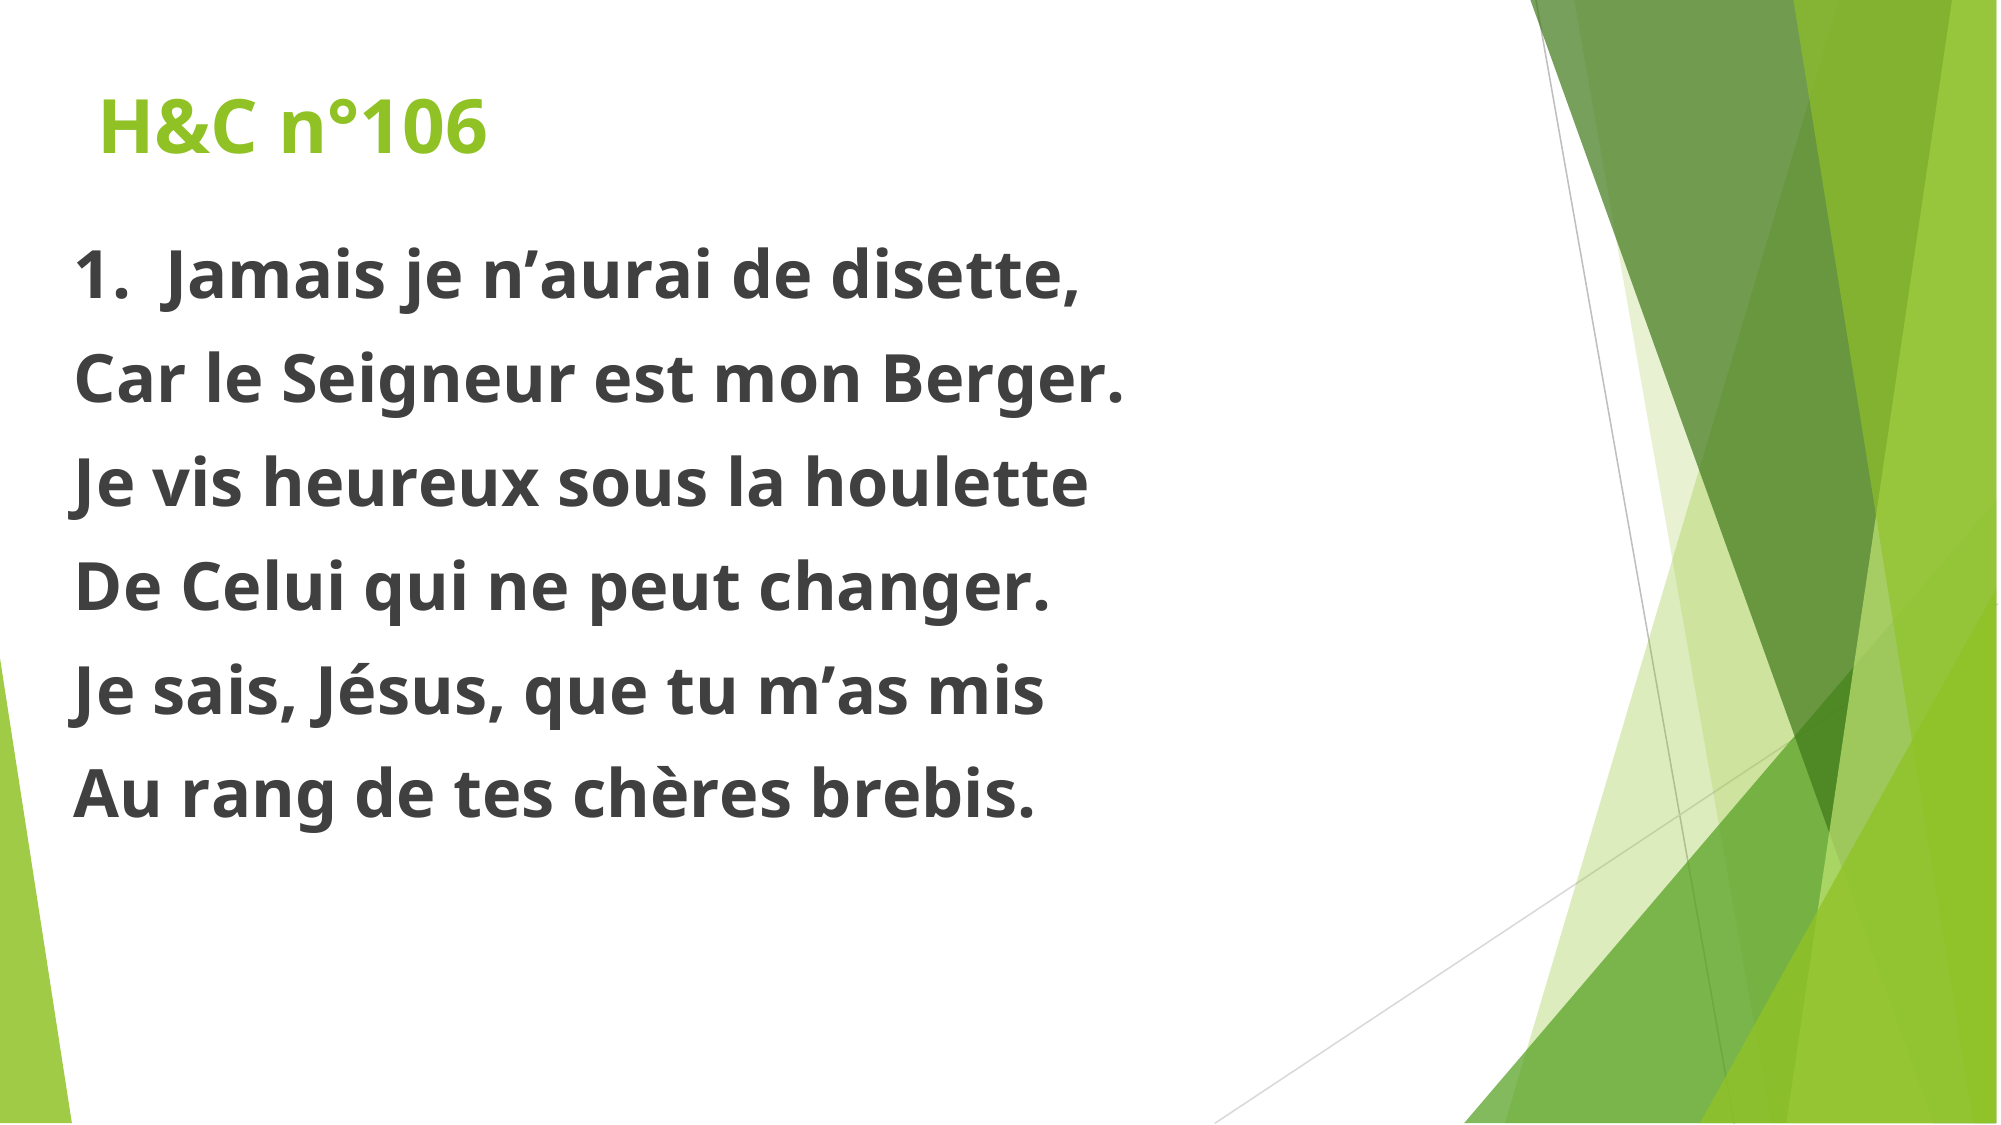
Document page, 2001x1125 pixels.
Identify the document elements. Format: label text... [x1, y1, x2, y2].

text_box H&C n°106 [82, 70, 1522, 178]
text_box 1. Jamais je n’aurai de disette, Car le Seigneur est mon Berger. Je vis heureux sous la houlette De Celui qui ne peut changer. Je sais, Jésus, que tu m’as mis Au rang de tes chères brebis. [59, 212, 2001, 1037]
